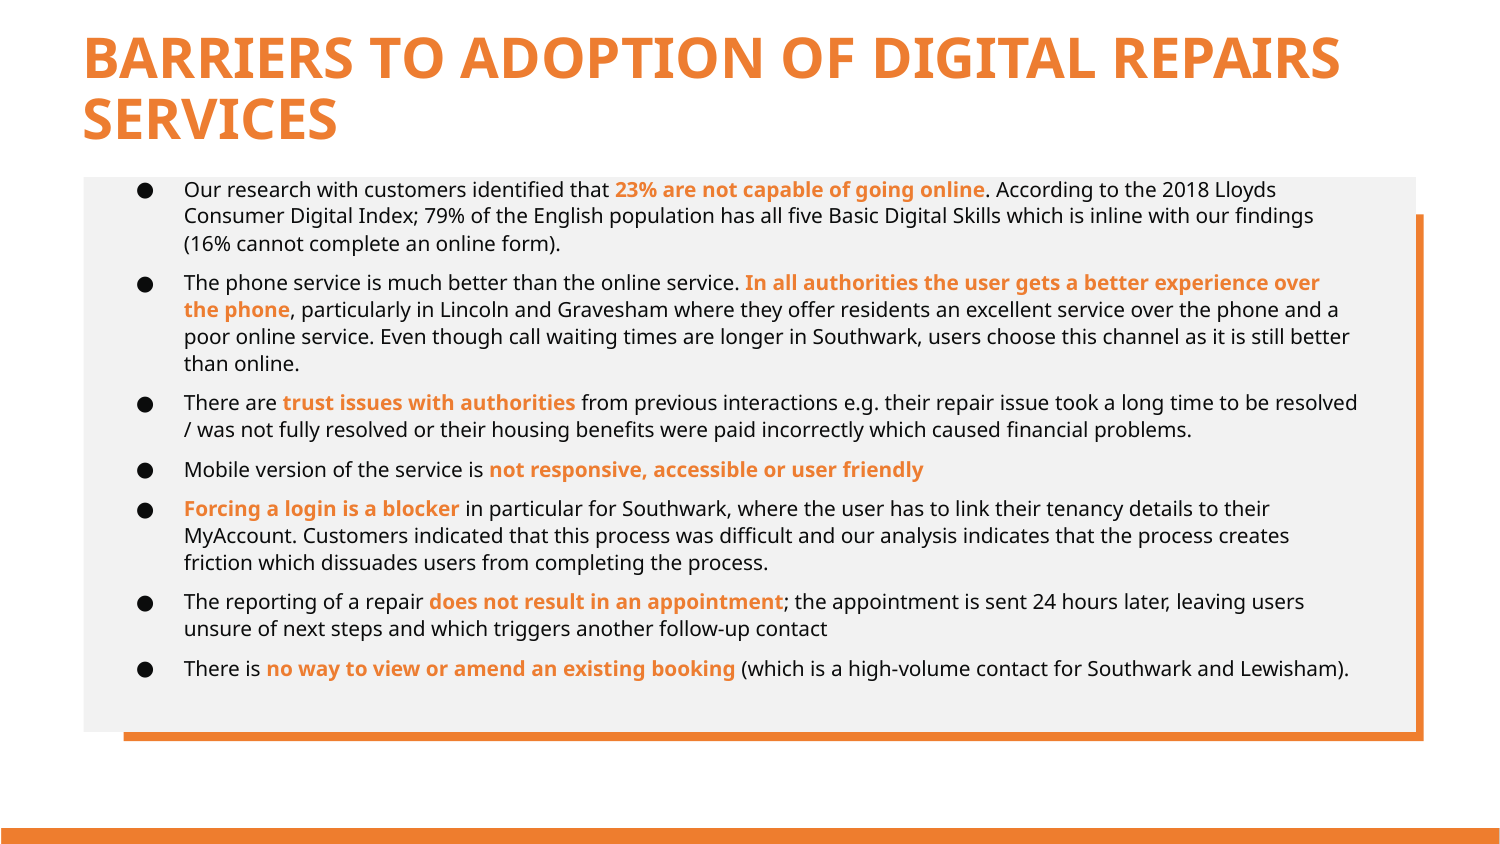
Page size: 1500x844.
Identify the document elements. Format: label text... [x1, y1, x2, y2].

text_box Our research with customers identified that 23% are not capable of going online. According to the 2018 Lloyds Consumer Digital Index; 79% of the English population has all five Basic Digital Skills which is inline with our findings (16% cannot complete an online form). The phone service is much better than the online service. In all authorities the user gets a better experience over the phone, particularly in Lincoln and Gravesham where they offer residents an excellent service over the phone and a poor online service. Even though call waiting times are longer in Southwark, users choose this channel as it is still better than online. There are trust issues with authorities from previous interactions e.g. their repair issue took a long time to be resolved / was not fully resolved or their housing benefits were paid incorrectly which caused financial problems. Mobile version of the service is not responsive, accessible or user friendly Forcing a login is a blocker in particular for Southwark, where the user has to link their tenancy details to their MyAccount. Customers indicated that this process was difficult and our analysis indicates that the process creates friction which dissuades users from completing the process. The reporting of a repair does not result in an appointment; the appointment is sent 24 hours later, leaving users unsure of next steps and which triggers another follow-up contact There is no way to view or amend an existing booking (which is a high-volume contact for Southwark and Lewisham). [103, 168, 1365, 716]
text_box [83, 177, 1424, 742]
picture [0, 828, 1500, 844]
text_box BARRIERS TO ADOPTION OF DIGITAL REPAIRS SERVICES [71, 46, 1424, 135]
